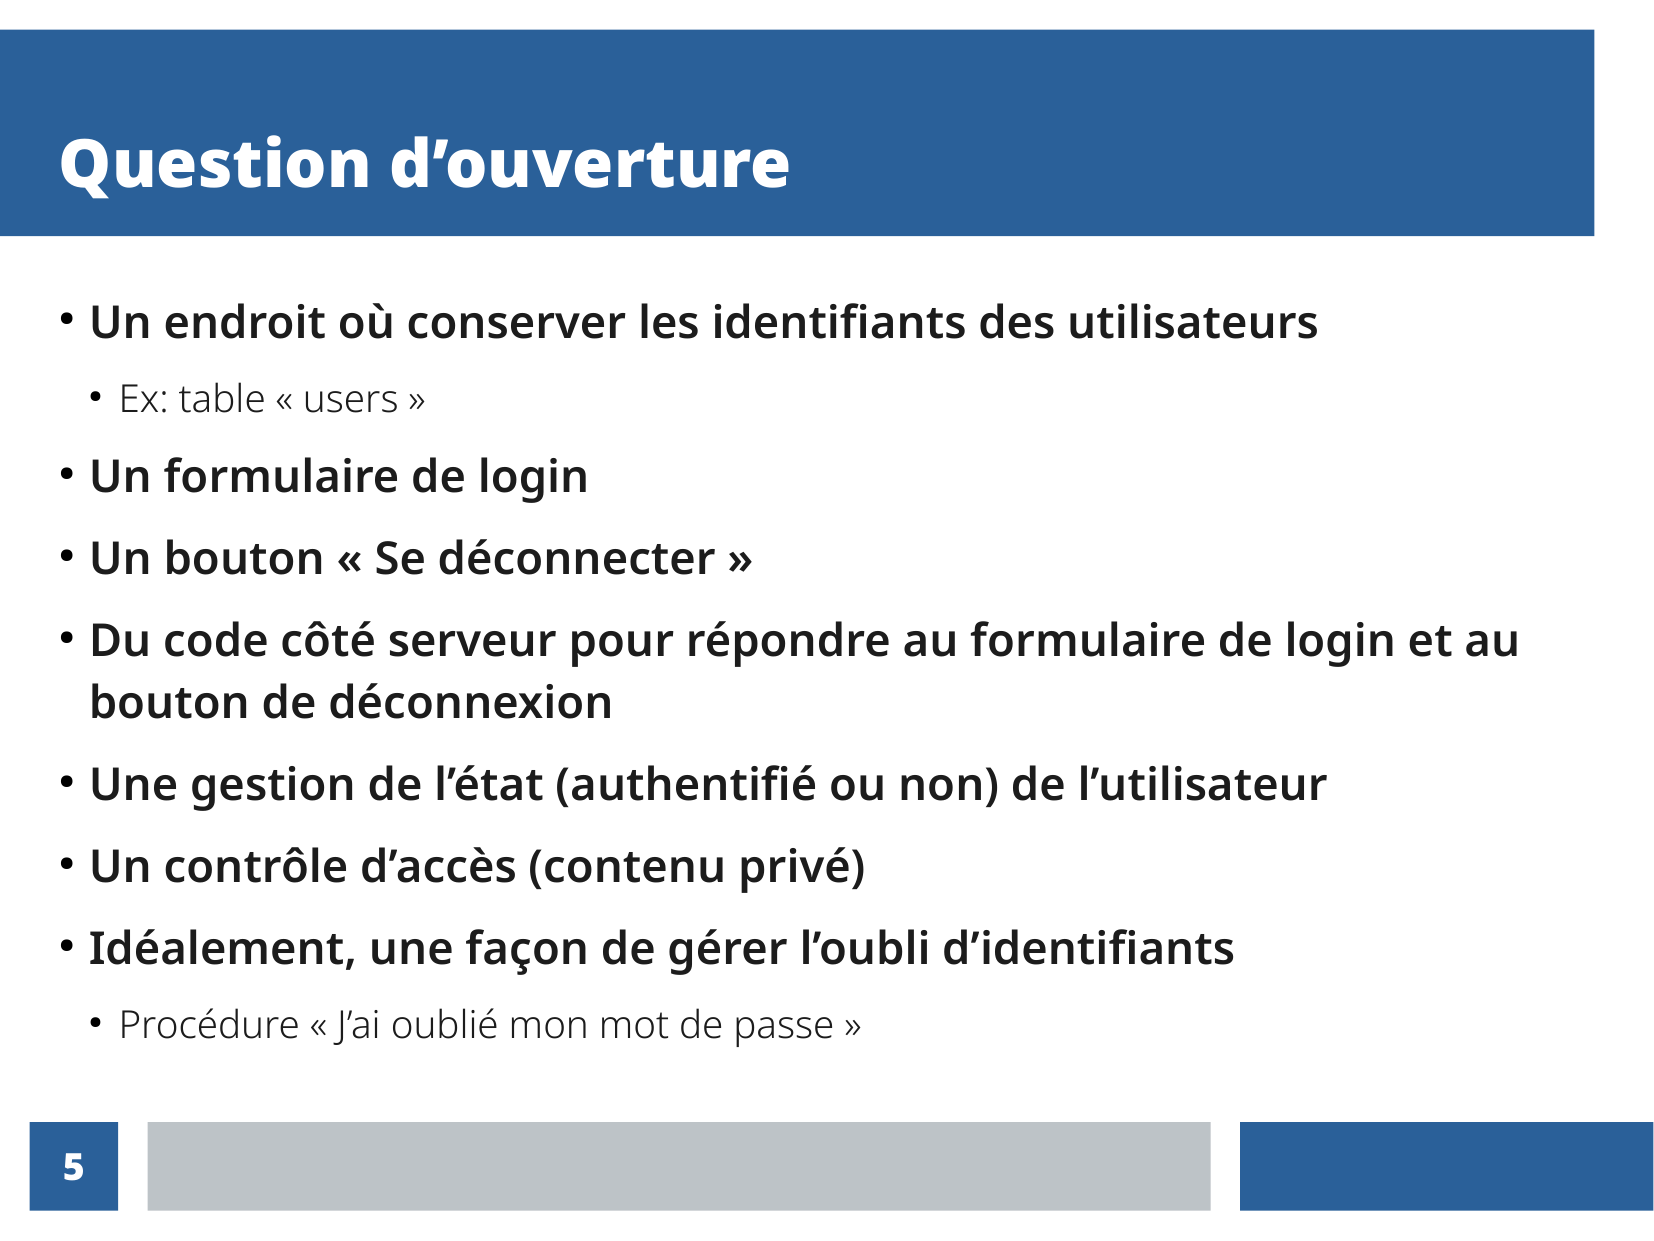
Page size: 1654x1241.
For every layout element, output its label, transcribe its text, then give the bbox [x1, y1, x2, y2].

title Question d’ouverture [59, 59, 1595, 207]
list Un endroit où conserver les identifiants des utilisateurs Ex: table « users » Un formulaire de login Un bouton « Se déconnecter » Du code côté serveur pour répondre au formulaire de login et au bouton de déconnexion Une gestion de l’état (authentifié ou non) de l’utilisateur Un contrôle d’accès (contenu privé) Idéalement, une façon de gérer l’oubli d’identifiants Procédure « J’ai oublié mon mot de passe » [59, 289, 1565, 1058]
